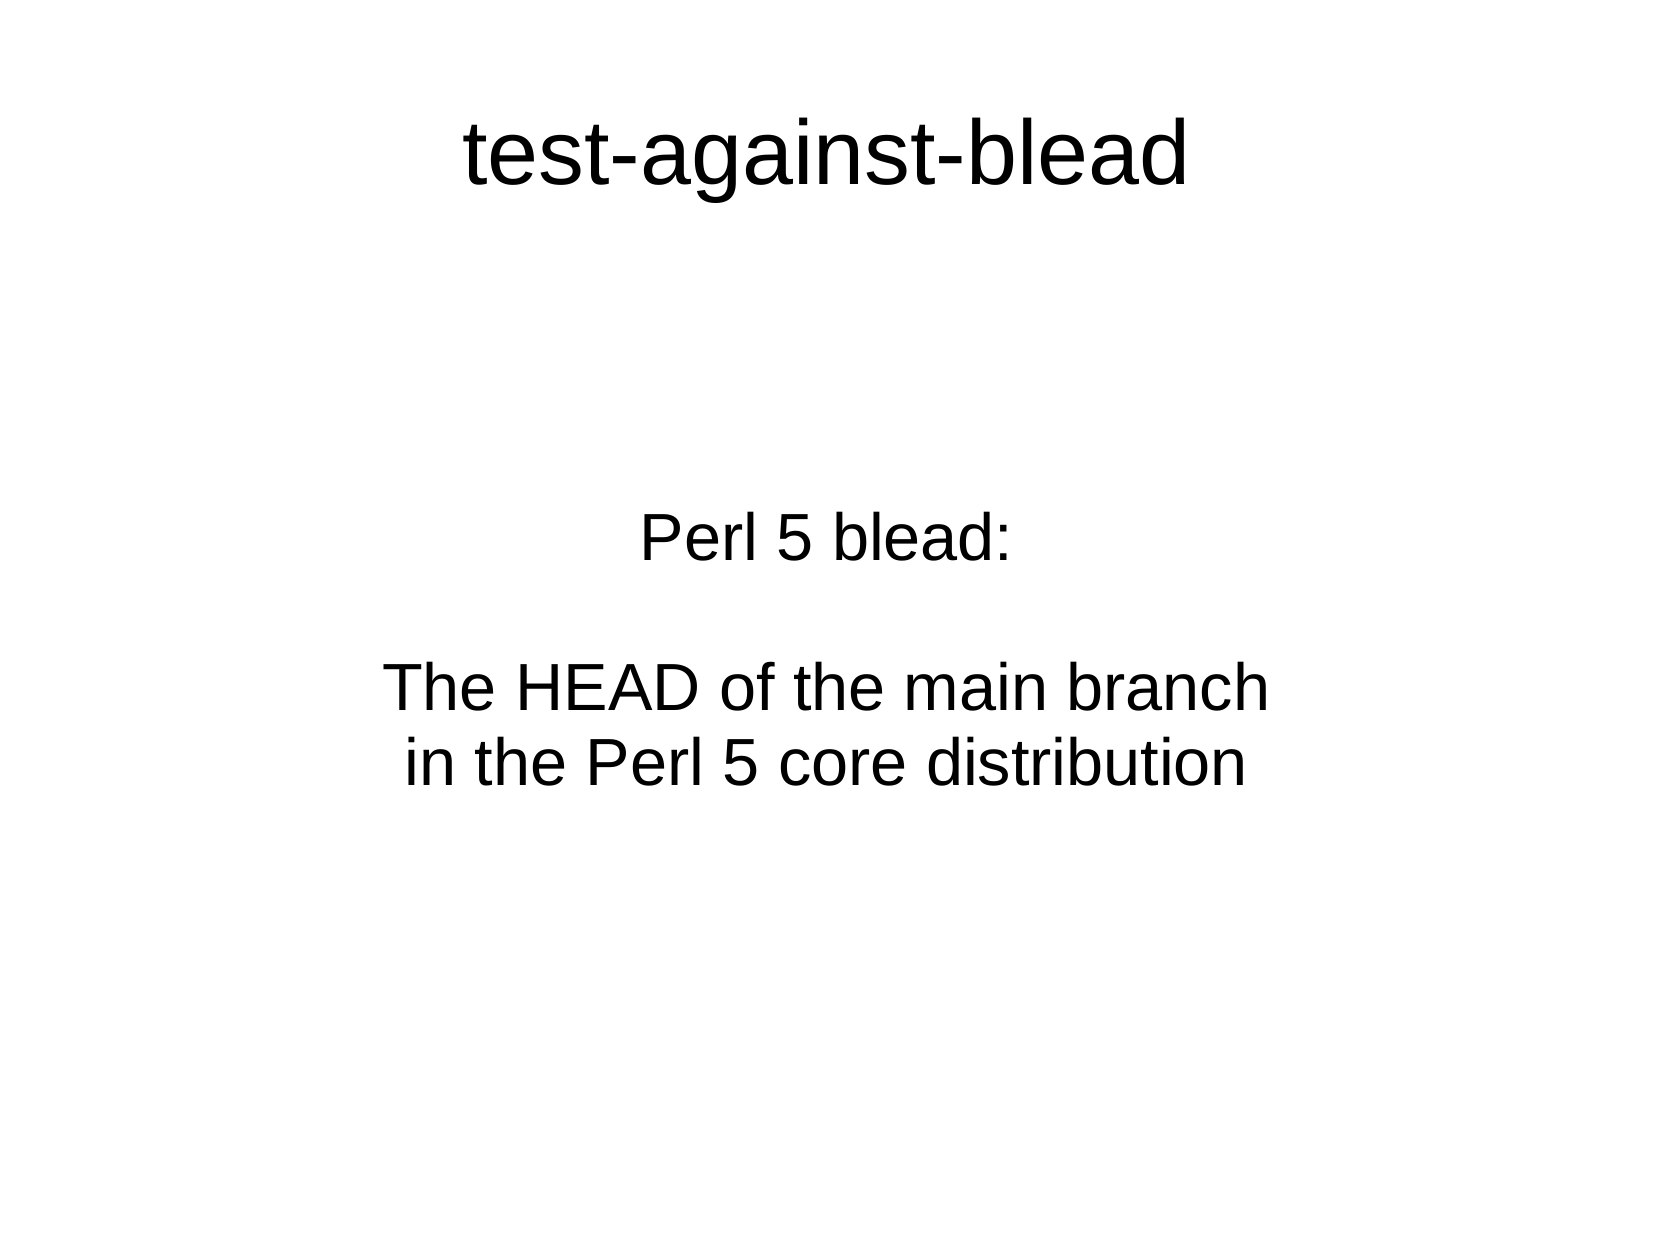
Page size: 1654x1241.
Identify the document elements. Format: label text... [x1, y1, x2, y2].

title test-against-blead [82, 49, 1571, 257]
subtitle Perl 5 blead: The HEAD of the main branch in the Perl 5 core distribution [82, 290, 1571, 1010]
